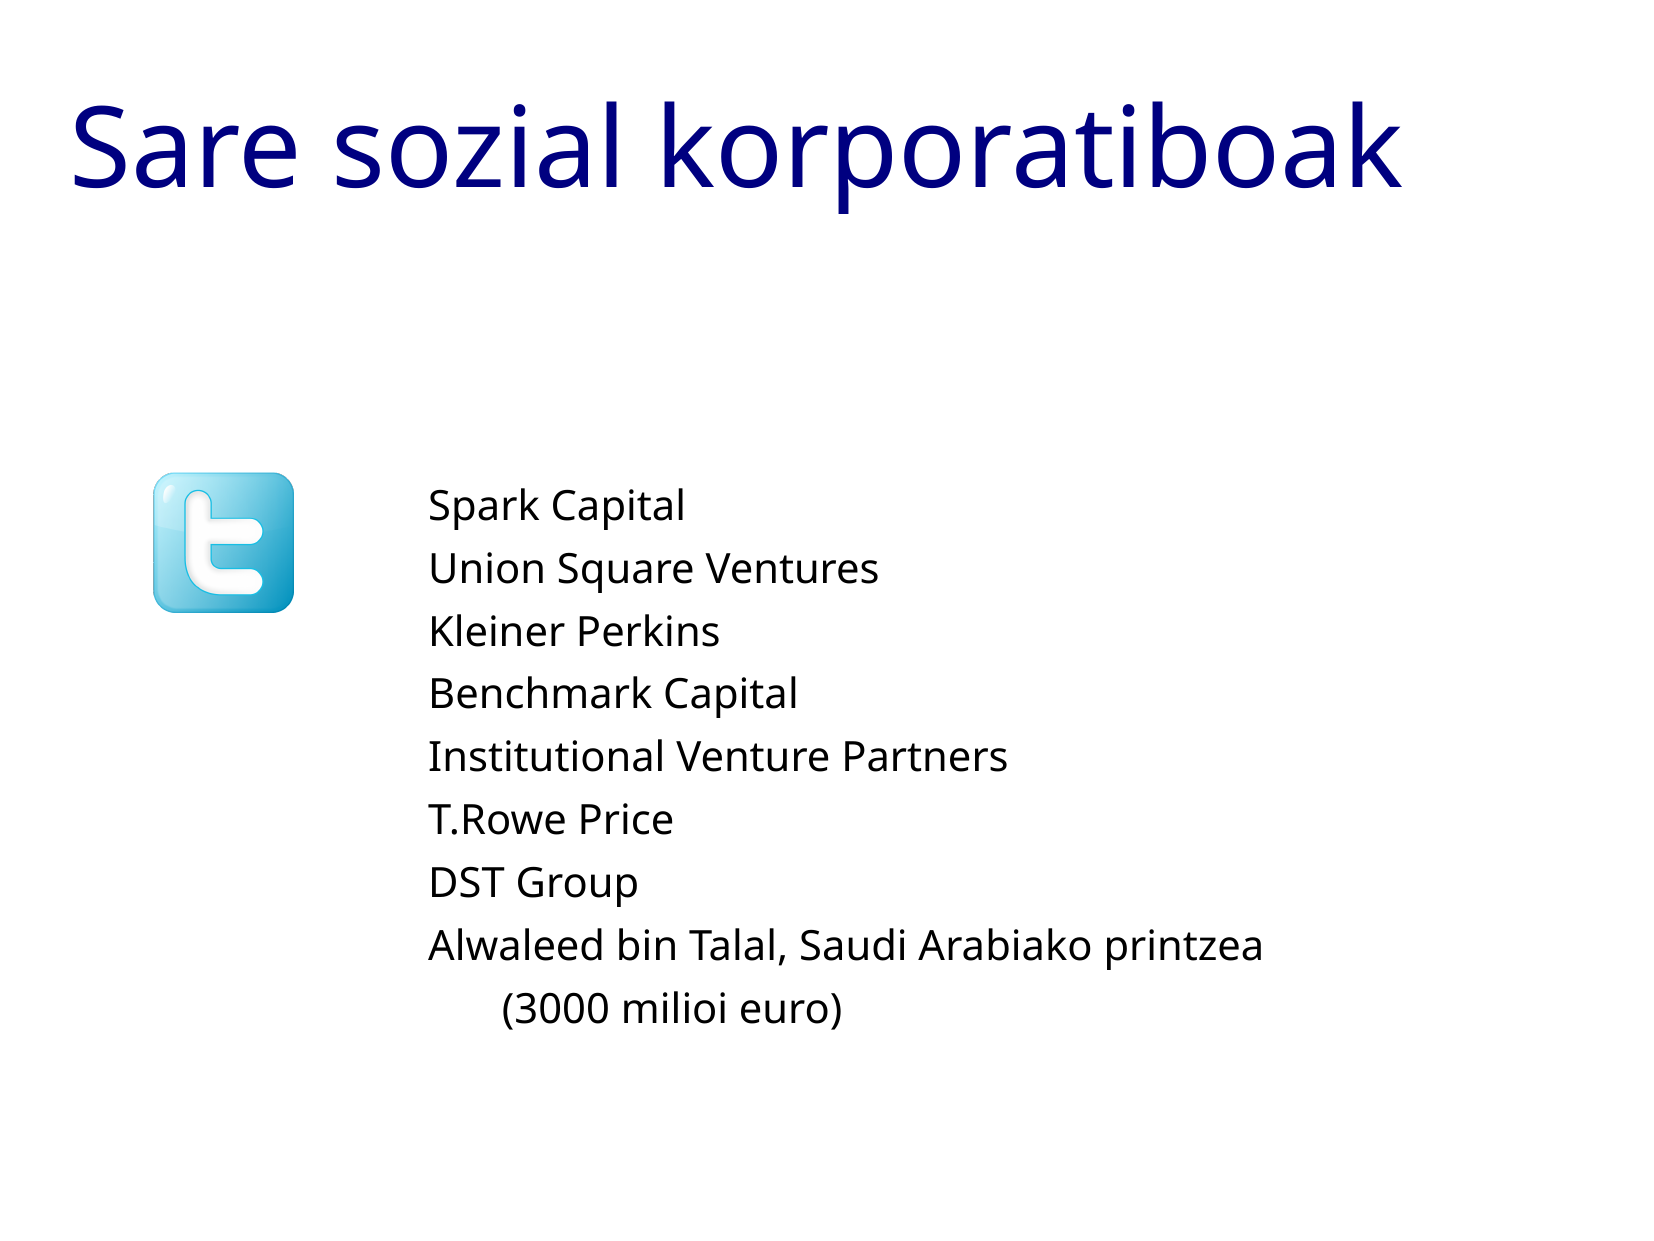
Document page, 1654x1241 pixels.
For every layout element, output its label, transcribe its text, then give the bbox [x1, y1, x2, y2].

text_box Spark Capital Union Square Ventures Kleiner Perkins Benchmark Capital Institutional Venture Partners T.Rowe Price DST Group Alwaleed bin Talal, Saudi Arabiako printzea (3000 milioi euro) [413, 468, 1625, 954]
picture [141, 460, 306, 625]
text_box Sare sozial korporatiboak [55, 59, 1644, 208]
